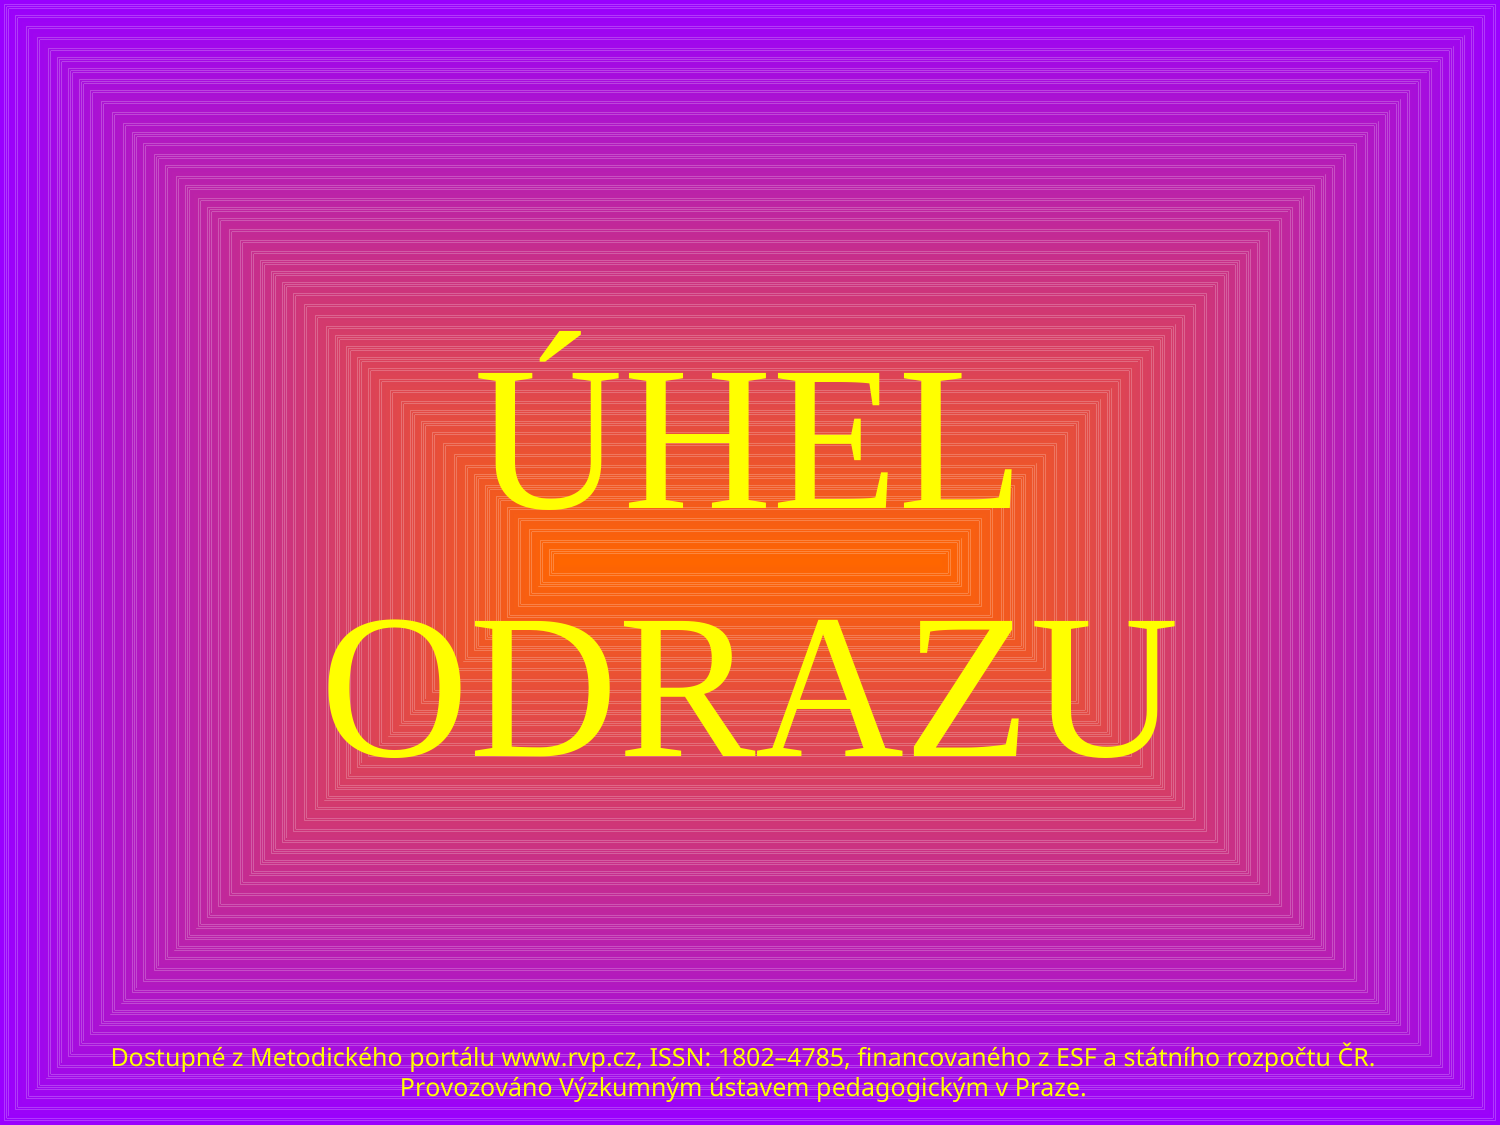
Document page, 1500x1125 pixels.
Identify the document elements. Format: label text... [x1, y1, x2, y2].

text_box ÚHEL ODRAZU [0, 294, 1500, 806]
text_box Dostupné z Metodického portálu www.rvp.cz, ISSN: 1802–4785, financovaného z ESF a státního rozpočtu ČR. Provozováno Výzkumným ústavem pedagogickým v Praze. [35, 1041, 1454, 1102]
